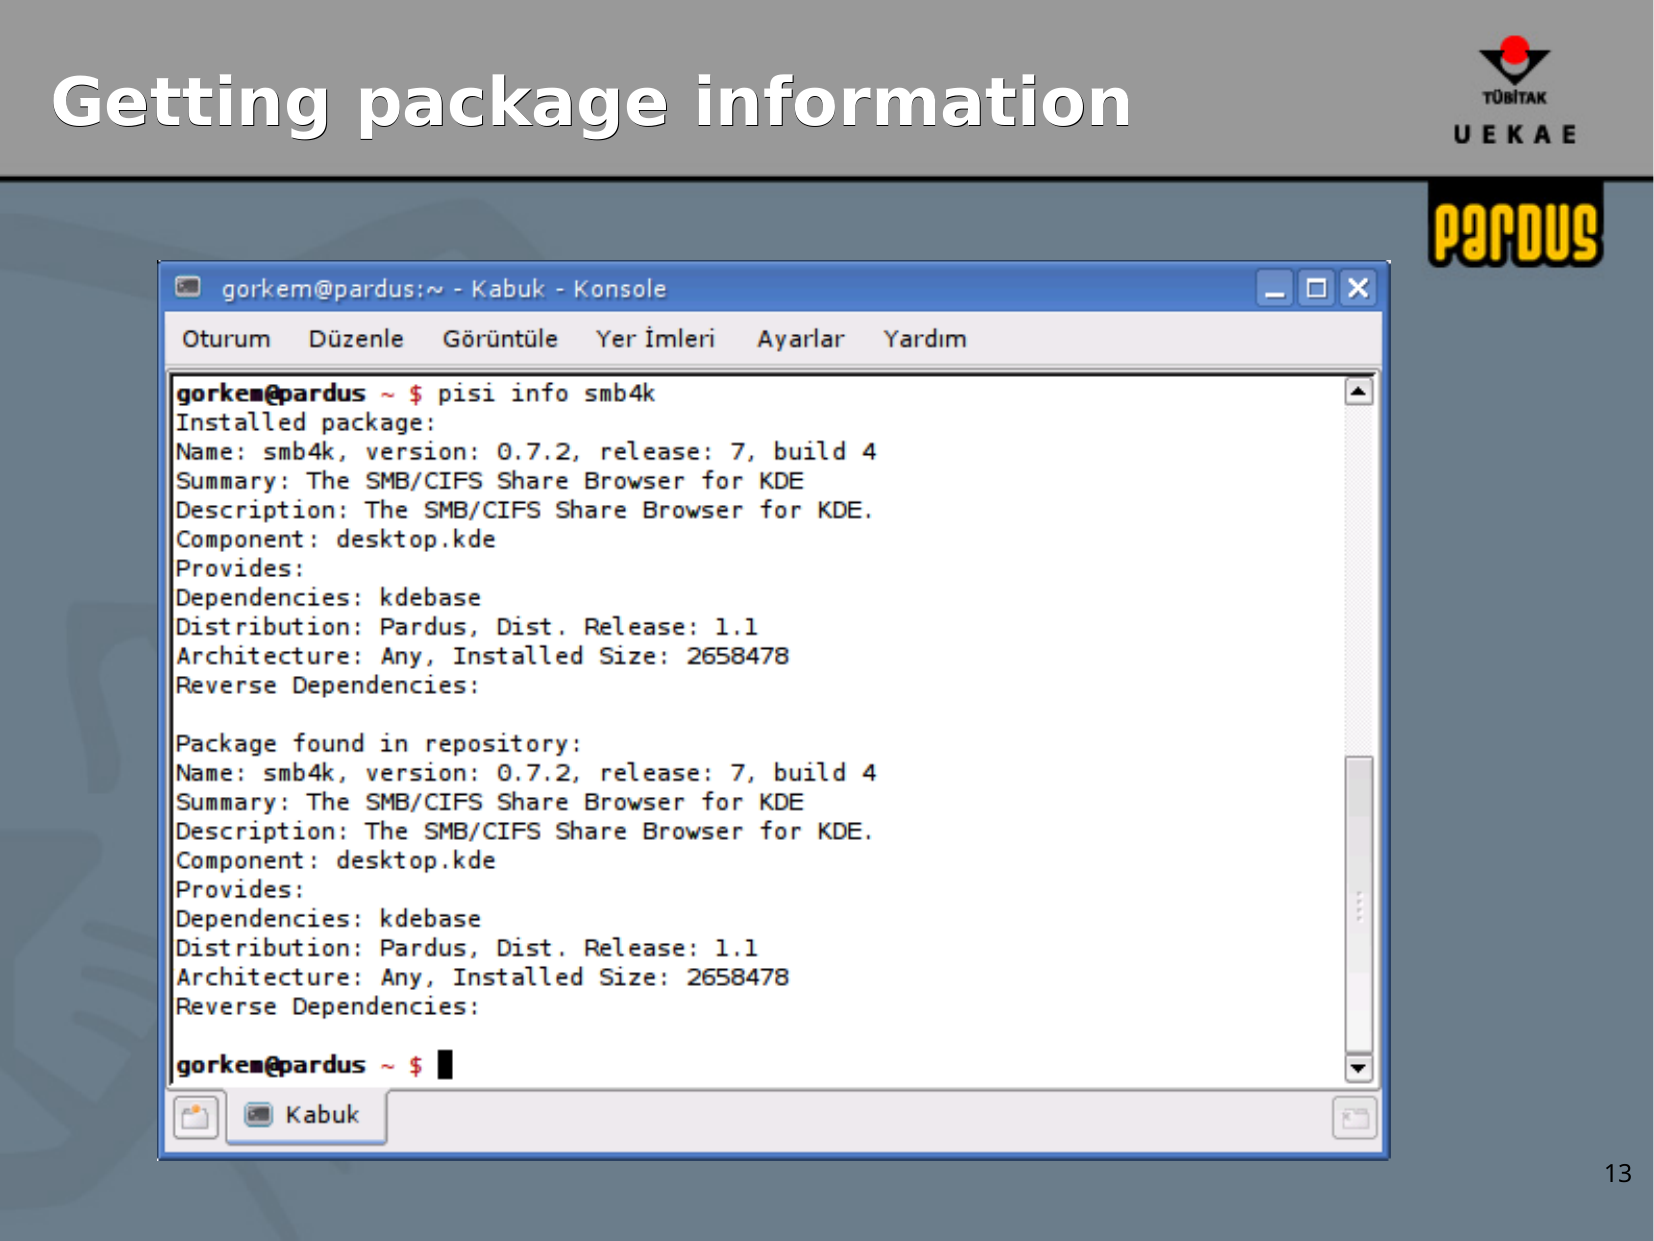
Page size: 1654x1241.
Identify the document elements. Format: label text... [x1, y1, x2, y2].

picture [0, 0, 1654, 1241]
list [84, 216, 1595, 571]
title Getting package information [35, 43, 1449, 158]
